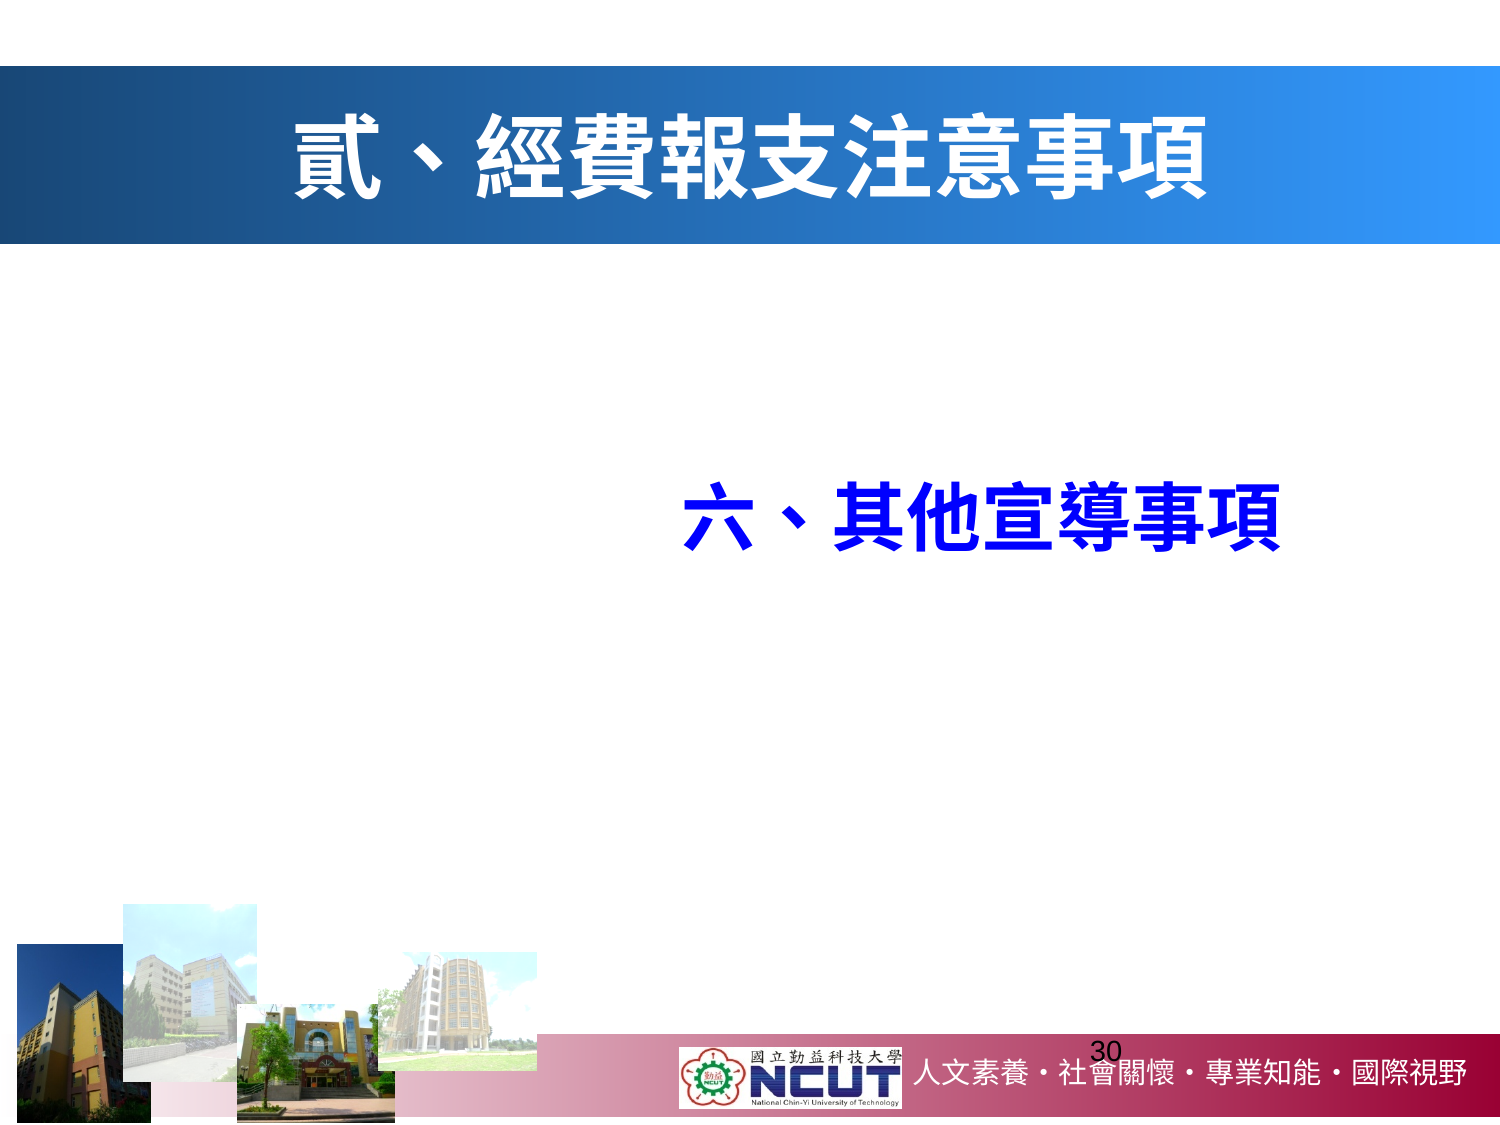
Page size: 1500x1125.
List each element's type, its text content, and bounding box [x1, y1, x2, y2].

list 六、其他宣導事項 [64, 267, 1500, 977]
title 貳、經費報支注意事項 [0, 66, 1500, 244]
text_box [1074, 1024, 1426, 1103]
